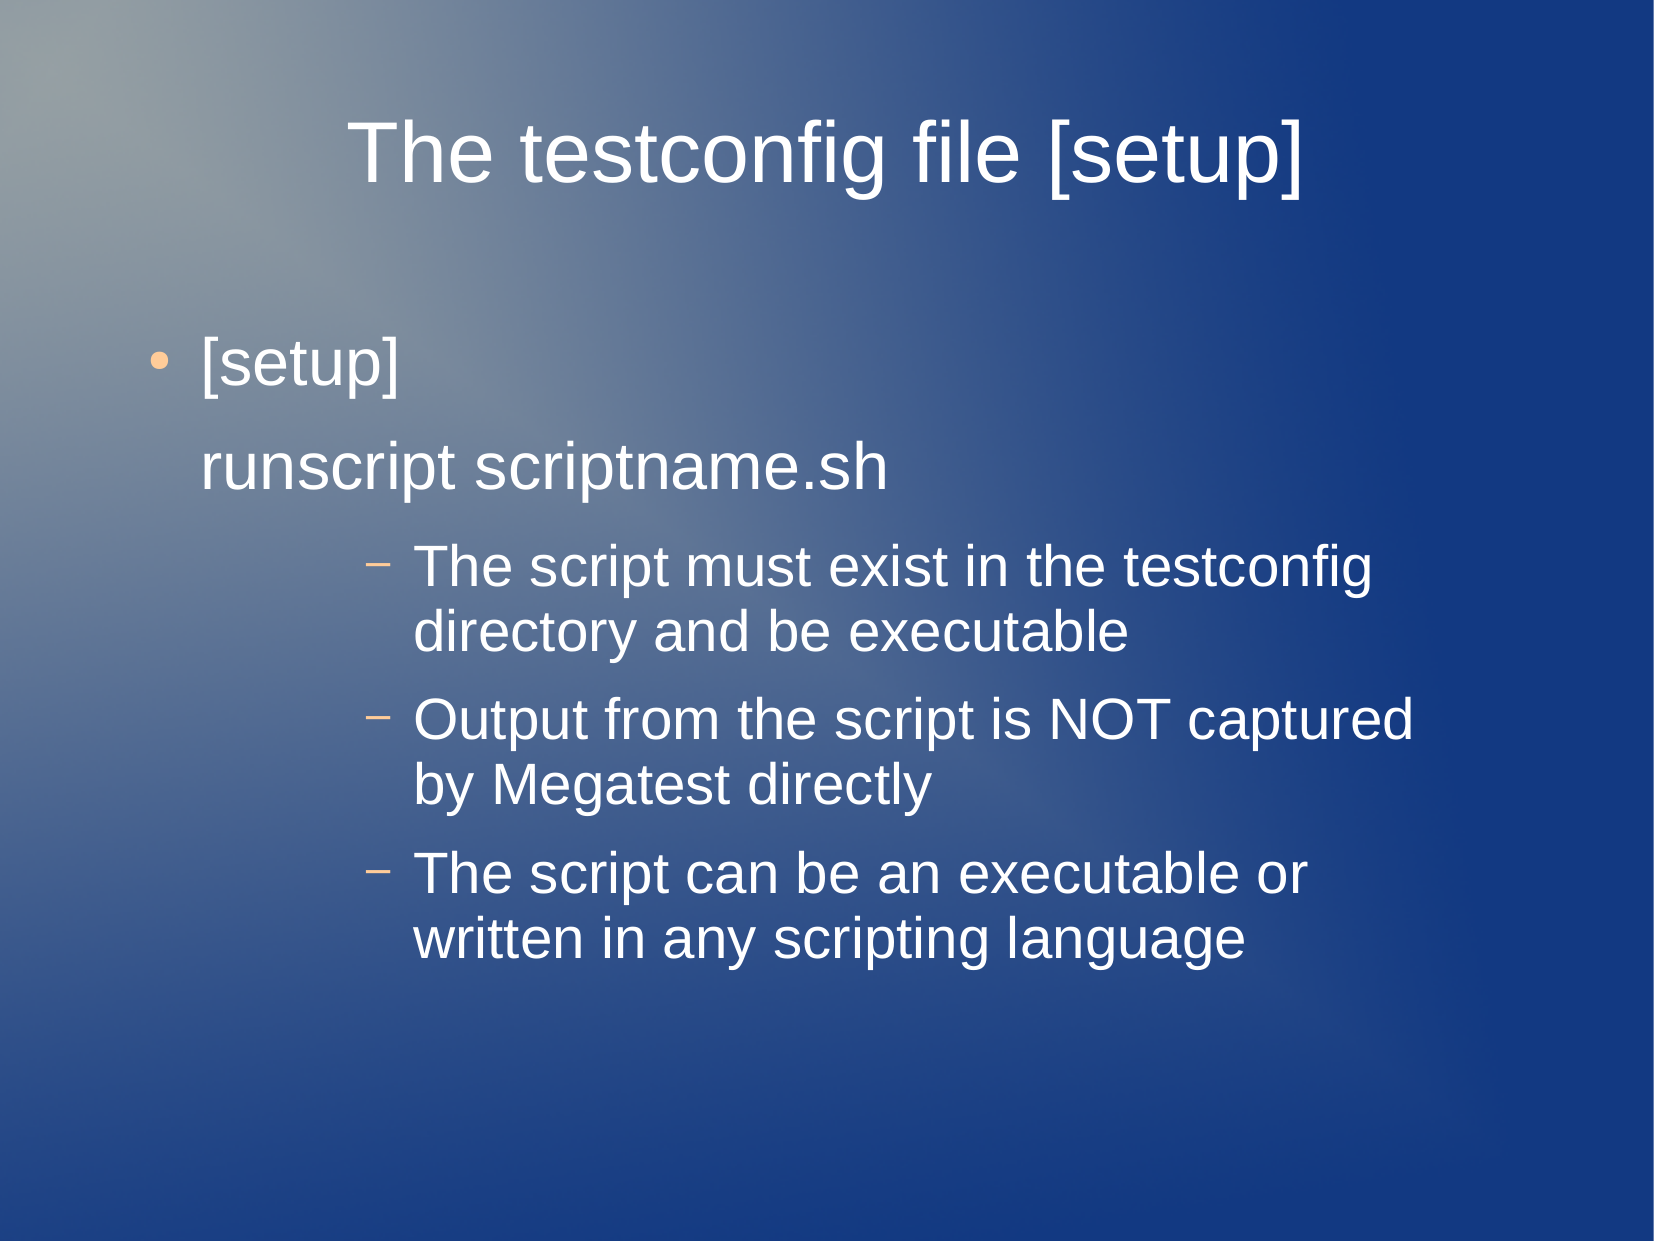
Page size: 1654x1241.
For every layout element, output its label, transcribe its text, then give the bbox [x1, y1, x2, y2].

list [setup] runscript scriptname.sh The script must exist in the testconfig directory and be executable Output from the script is NOT captured by Megatest directly The script can be an executable or written in any scripting language [129, 324, 1489, 1045]
title The testconfig file [setup] [82, 49, 1571, 257]
picture [0, 0, 1654, 1241]
